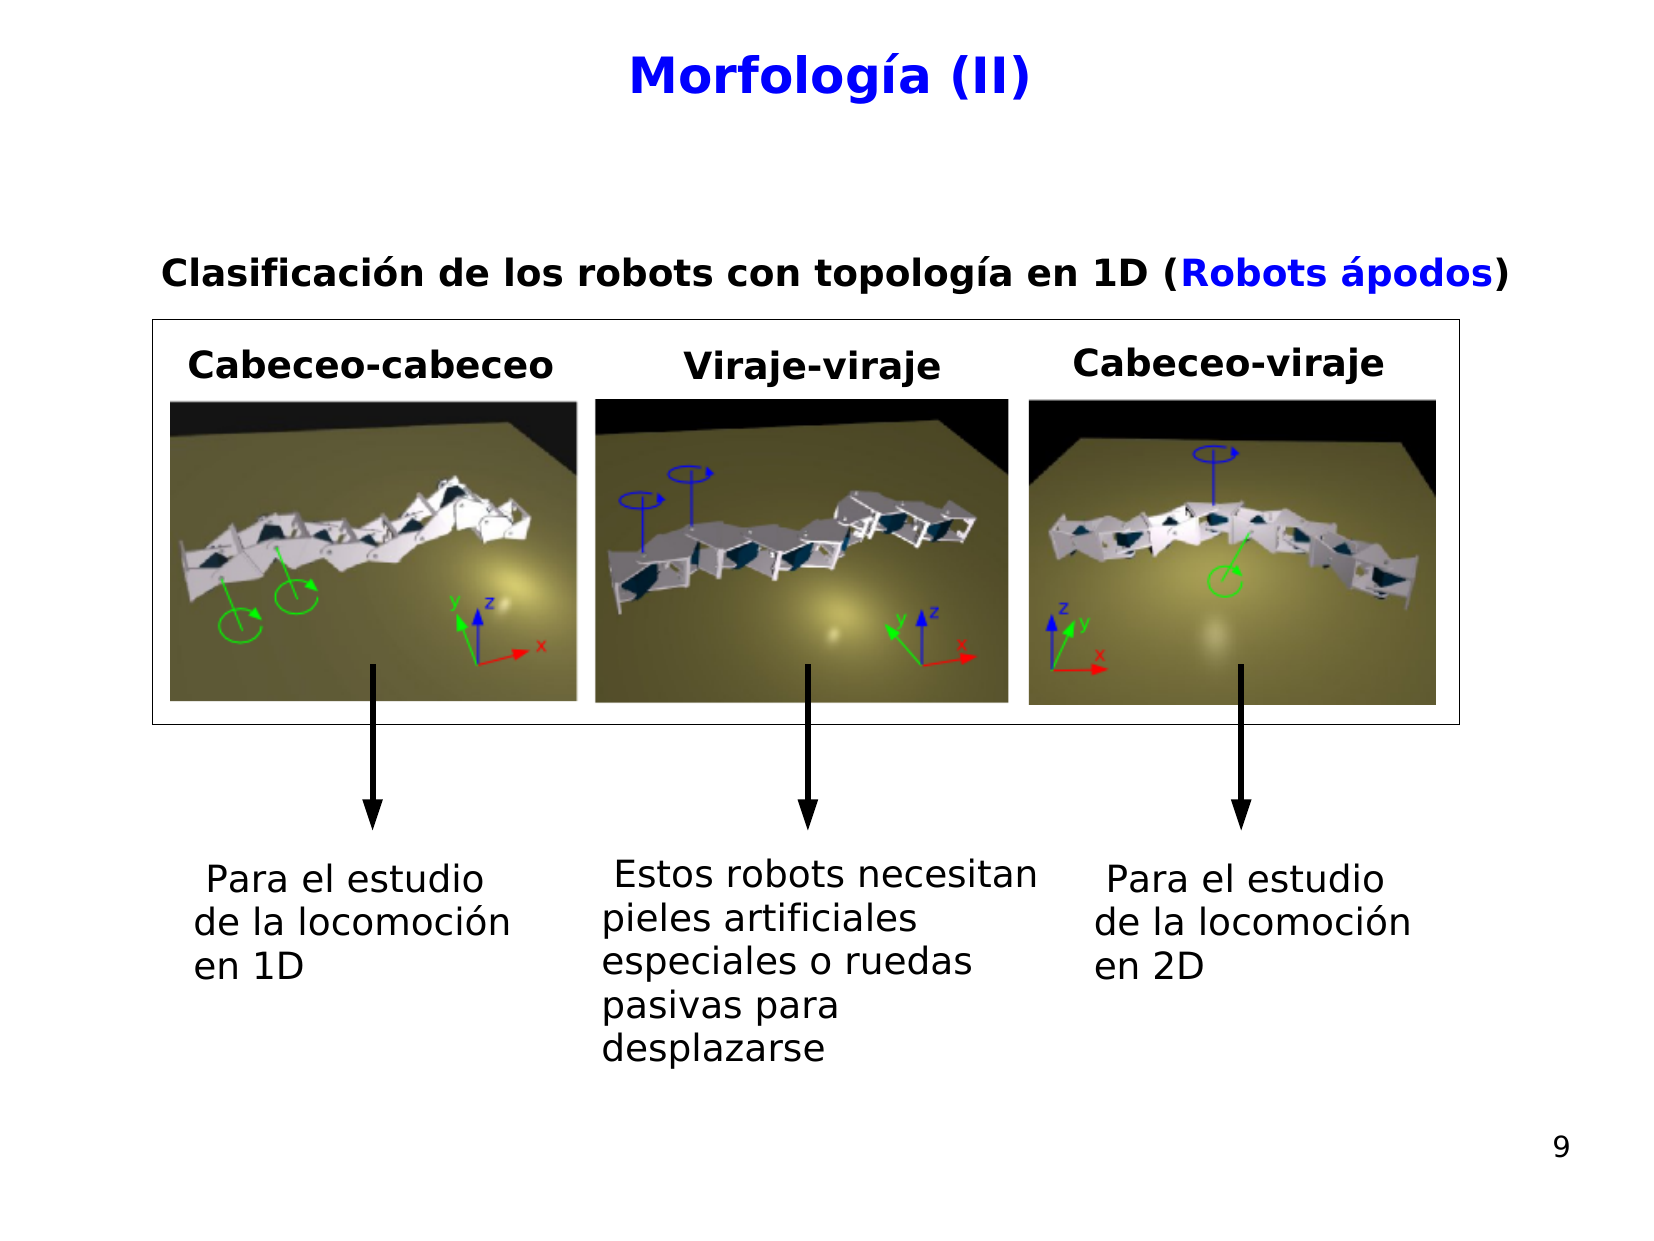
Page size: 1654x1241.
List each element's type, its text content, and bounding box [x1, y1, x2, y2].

picture [170, 399, 1436, 705]
text_box Clasificación de los robots con topología en 1D (Robots ápodos) [146, 244, 1536, 303]
text_box Cabeceo-cabeceo [172, 335, 588, 395]
text_box Estos robots necesitan pieles artificiales especiales o ruedas pasivas para desplazarse [586, 845, 1074, 1078]
text_box Morfología (II) [614, 39, 1047, 113]
text_box Para el estudio de la locomoción en 2D [1078, 850, 1442, 996]
text_box Viraje-viraje [668, 337, 976, 397]
text_box Cabeceo-viraje [1057, 334, 1419, 393]
text_box Para el estudio de la locomoción en 1D [178, 850, 542, 996]
